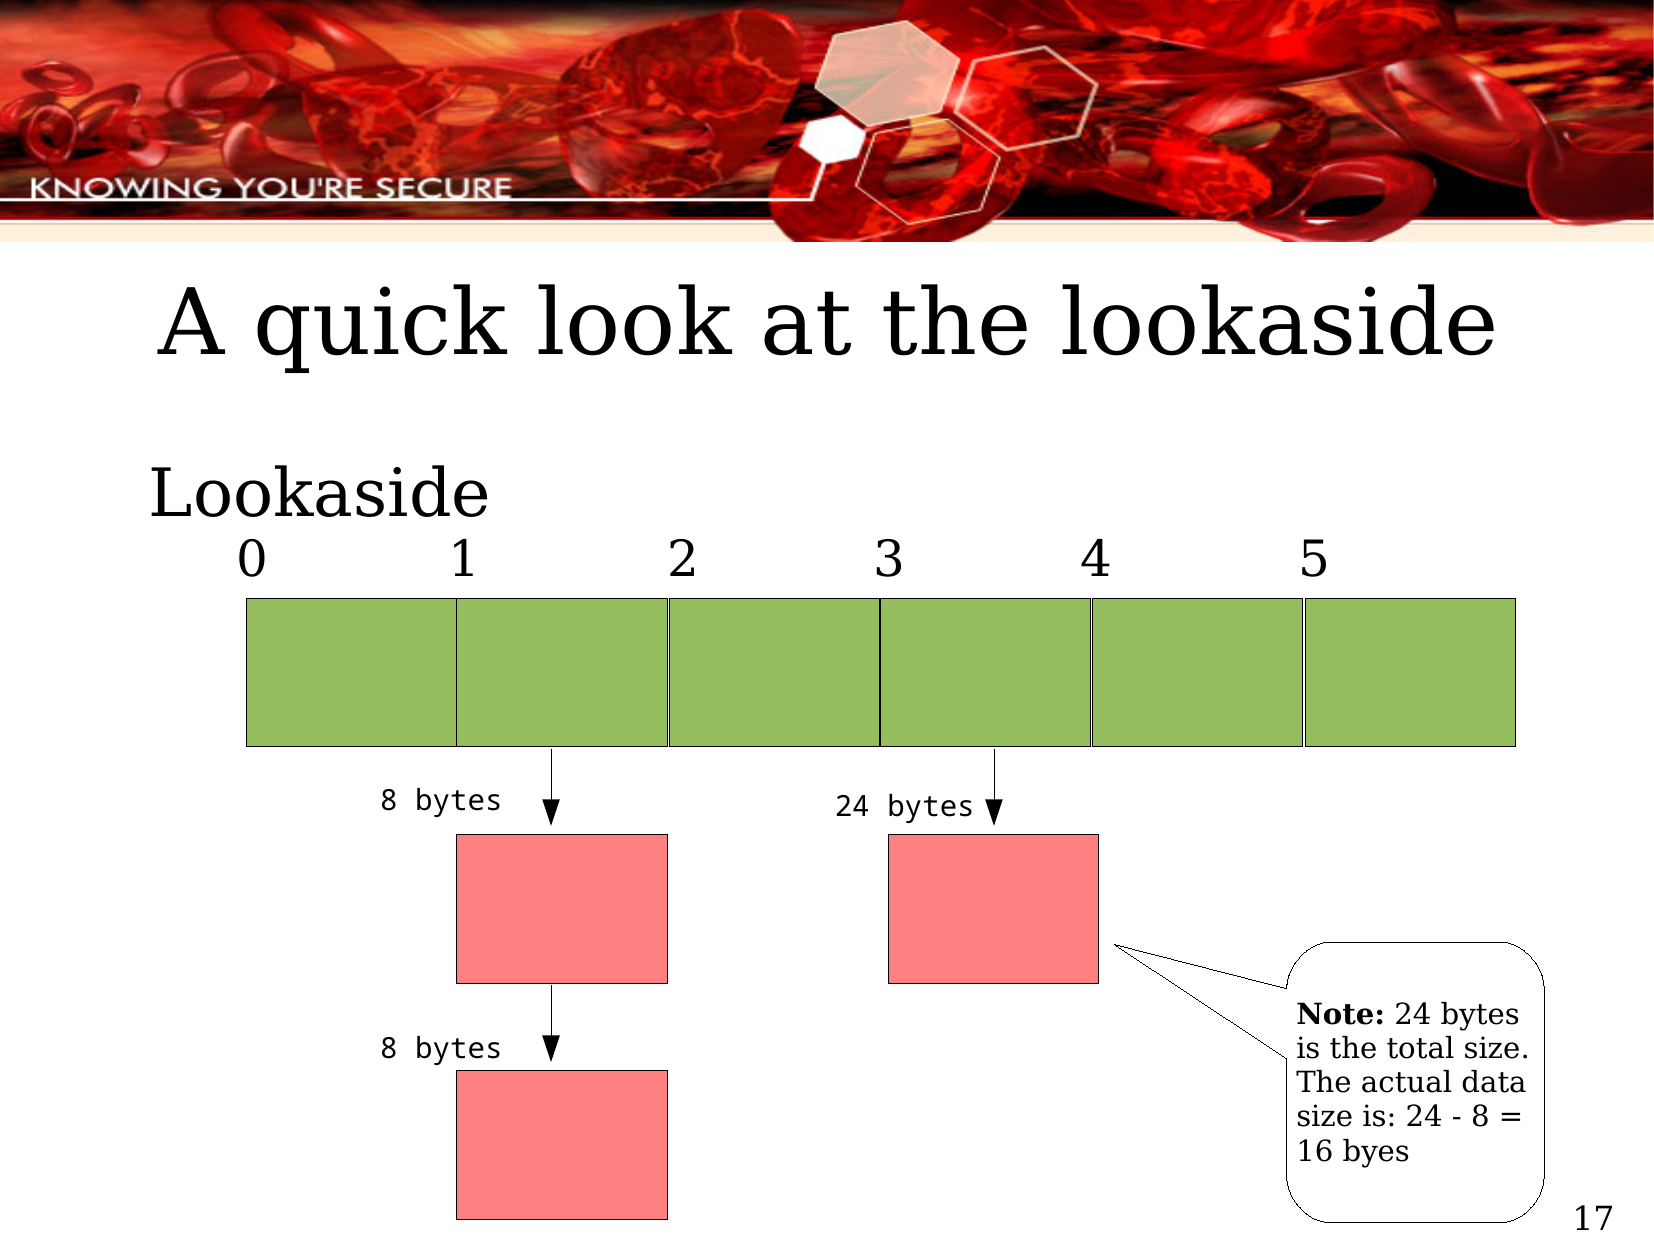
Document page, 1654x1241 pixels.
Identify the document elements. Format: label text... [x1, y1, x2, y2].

text_box [456, 834, 668, 984]
text_box Note: 24 bytes is the total size. The actual data size is: 24 - 8 = 16 byes [1296, 952, 1535, 1213]
text_box 24 bytes [834, 785, 976, 821]
text_box [1305, 598, 1516, 747]
text_box [456, 1070, 668, 1220]
text_box 3 [873, 530, 906, 589]
text_box 4 [1080, 530, 1113, 589]
list Lookaside [131, 454, 1544, 1189]
text_box 0 [235, 530, 268, 589]
text_box 5 [1298, 530, 1331, 589]
text_box 8 bytes [380, 778, 521, 815]
text_box 8 bytes [380, 1027, 521, 1063]
text_box [246, 598, 668, 747]
text_box [669, 598, 1091, 747]
text_box [888, 834, 1099, 984]
text_box 1 [448, 530, 481, 589]
picture [0, 0, 1654, 242]
title A quick look at the lookaside [123, 219, 1536, 427]
text_box 2 [667, 530, 699, 589]
text_box [1092, 598, 1303, 747]
